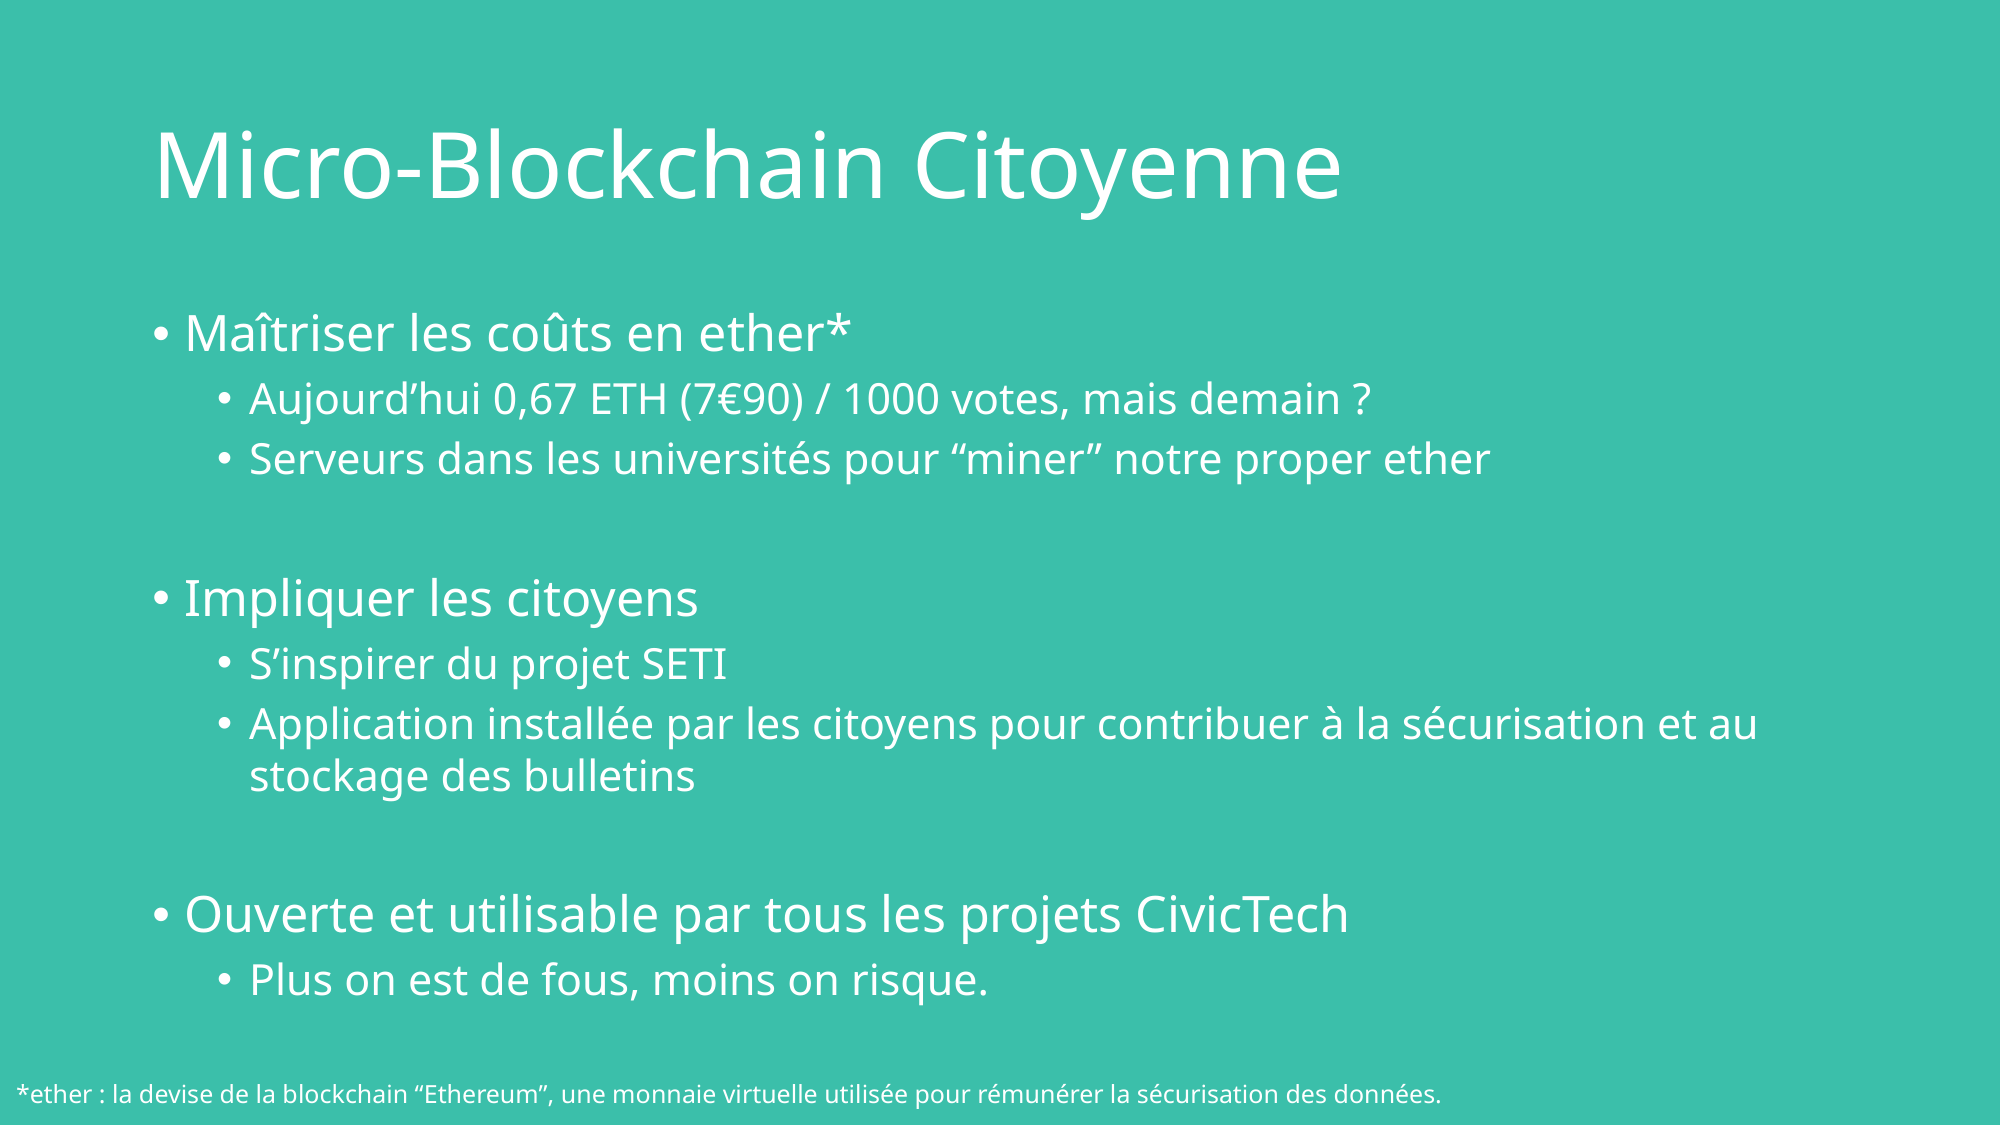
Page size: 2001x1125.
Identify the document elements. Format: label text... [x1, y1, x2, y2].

title Micro-Blockchain Citoyenne [137, 59, 1863, 278]
text_box *ether : la devise de la blockchain “Ethereum”, une monnaie virtuelle utilisée pour rémunérer la sécurisation des données. [1, 1071, 1459, 1117]
list Maîtriser les coûts en ether* Aujourd’hui 0,67 ETH (7€90) / 1000 votes, mais demain ? Serveurs dans les universités pour “miner” notre proper ether Impliquer les citoyens S’inspirer du projet SETI Application installée par les citoyens pour contribuer à la sécurisation et au stockage des bulletins Ouverte et utilisable par tous les projets CivicTech Plus on est de fous, moins on risque. [137, 299, 1863, 1014]
